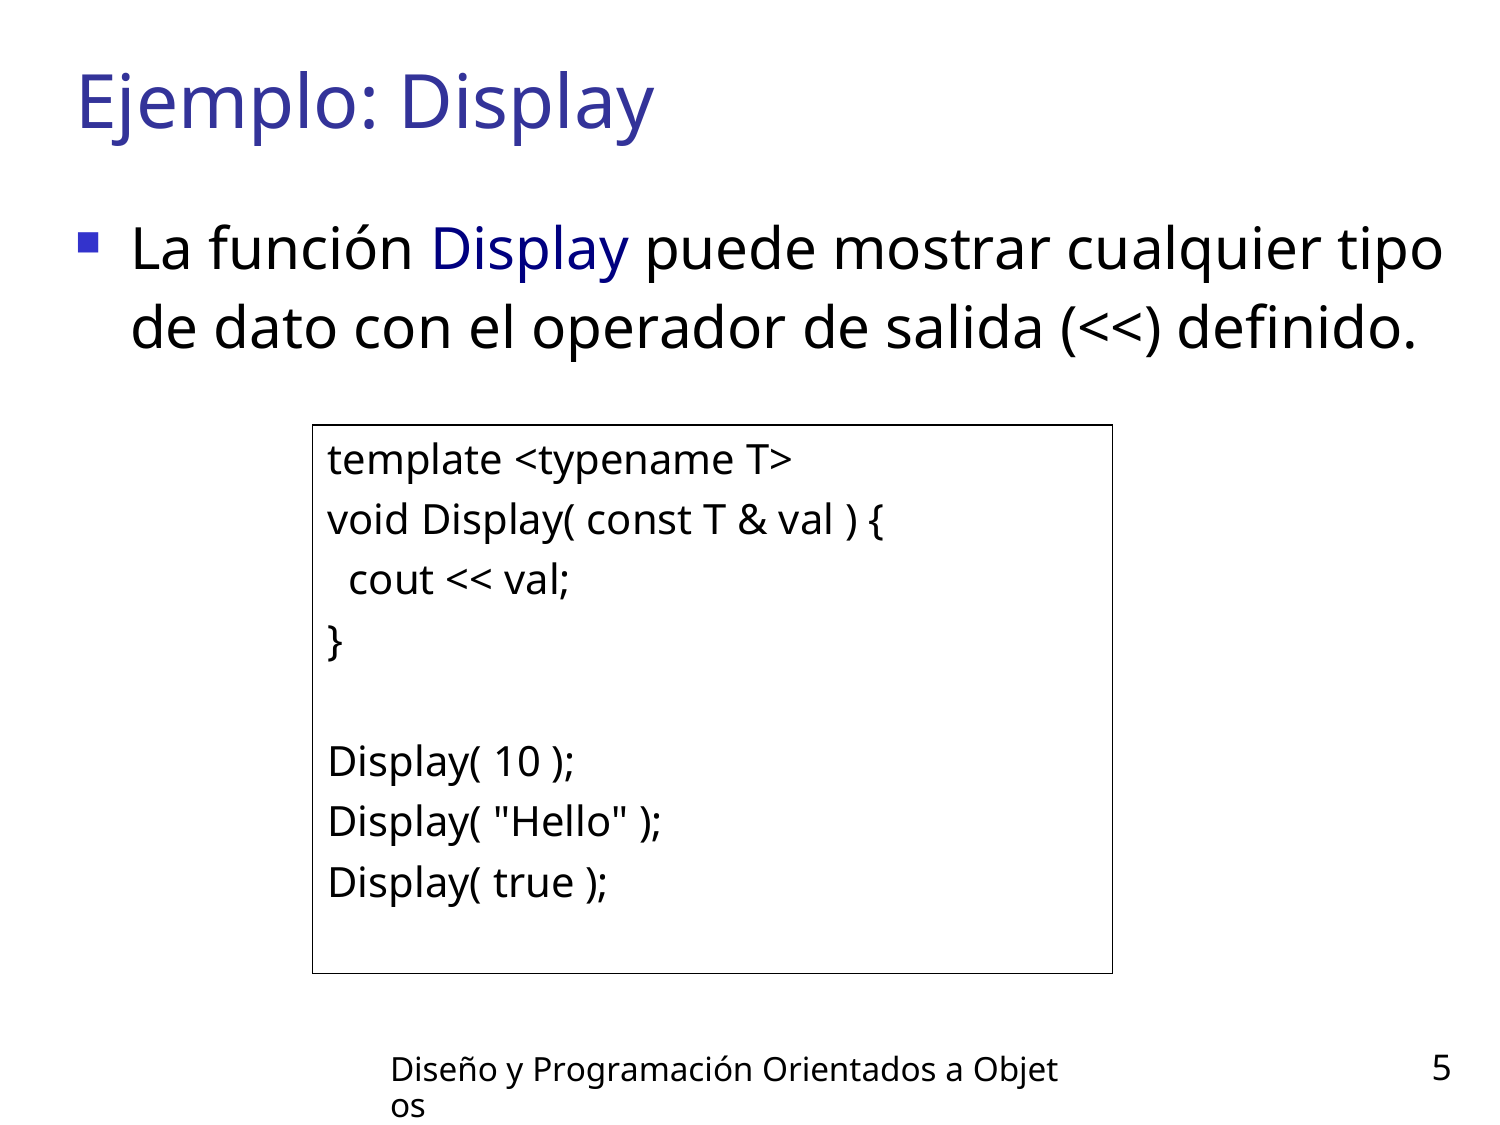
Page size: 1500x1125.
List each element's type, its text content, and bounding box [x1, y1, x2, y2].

list La función Display puede mostrar cualquier tipo de dato con el operador de salida (<<) definido. [75, 207, 1462, 1013]
text_box template <typename T> void Display( const T & val ) { cout << val; } Display( 10 ); Display( "Hello" ); Display( true ); [312, 425, 1113, 974]
title Ejemplo: Display [75, 18, 1466, 181]
